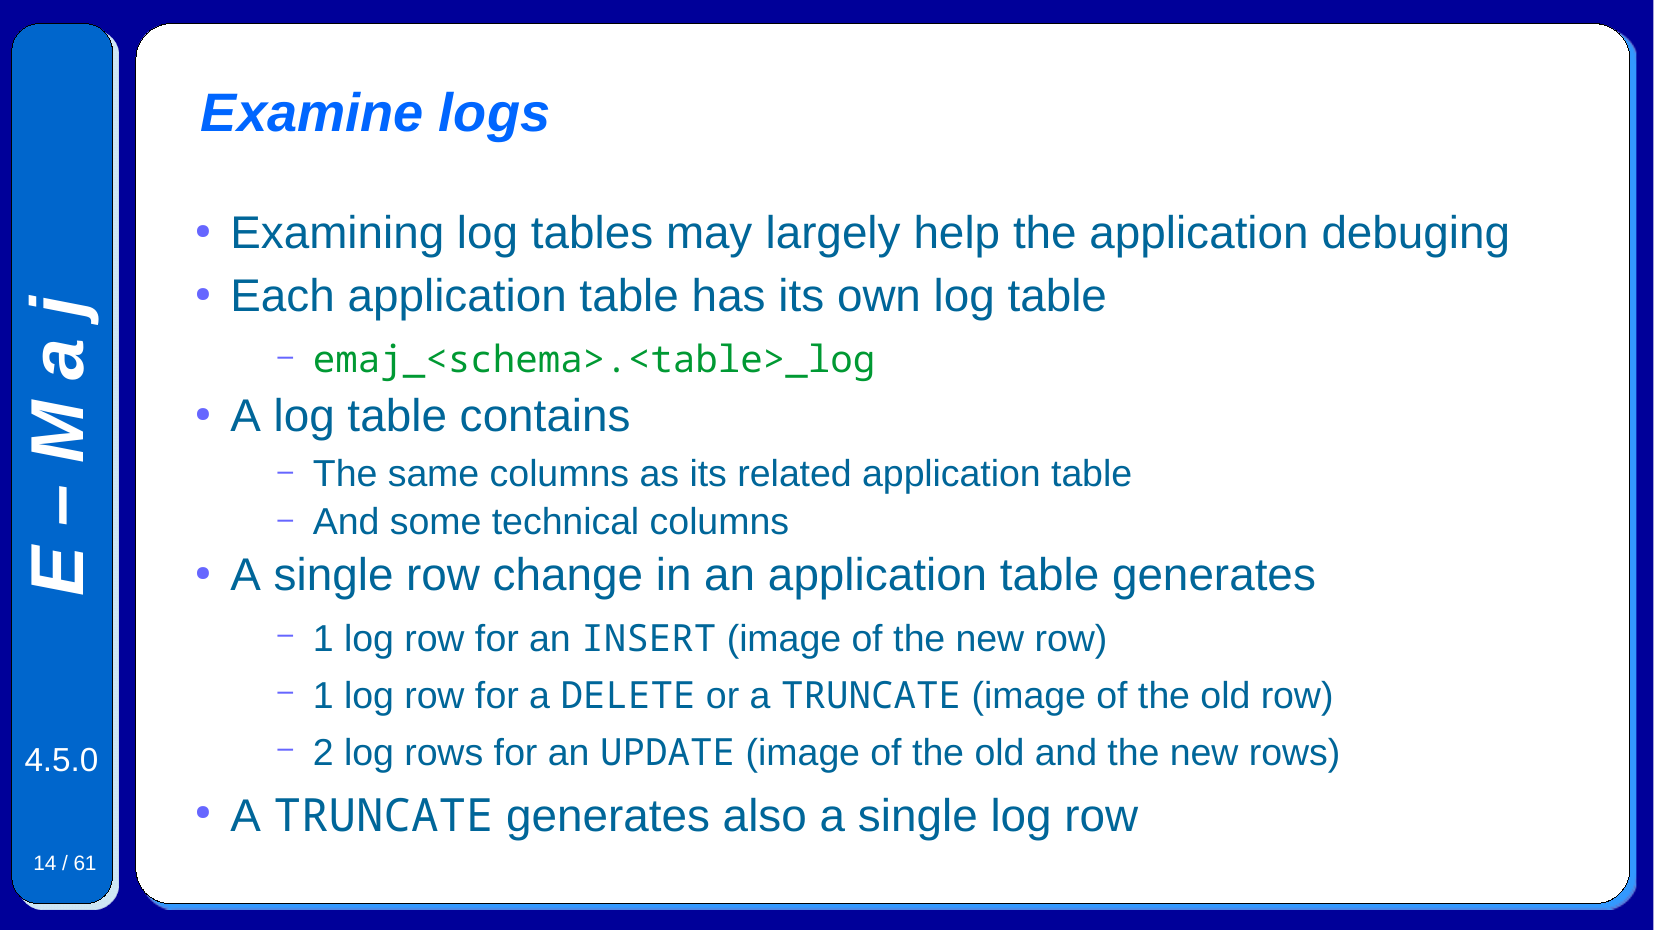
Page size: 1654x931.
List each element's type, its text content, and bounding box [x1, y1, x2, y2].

title Examine logs [200, 34, 1575, 191]
list Examining log tables may largely help the application debuging Each application table has its own log table emaj_<schema>.<table>_log A log table contains The same columns as its related application table And some technical columns A single row change in an application table generates 1 log row for an INSERT (image of the new row) 1 log row for a DELETE or a TRUNCATE (image of the old row) 2 log rows for an UPDATE (image of the old and the new rows) A TRUNCATE generates also a single log row [177, 206, 1587, 867]
